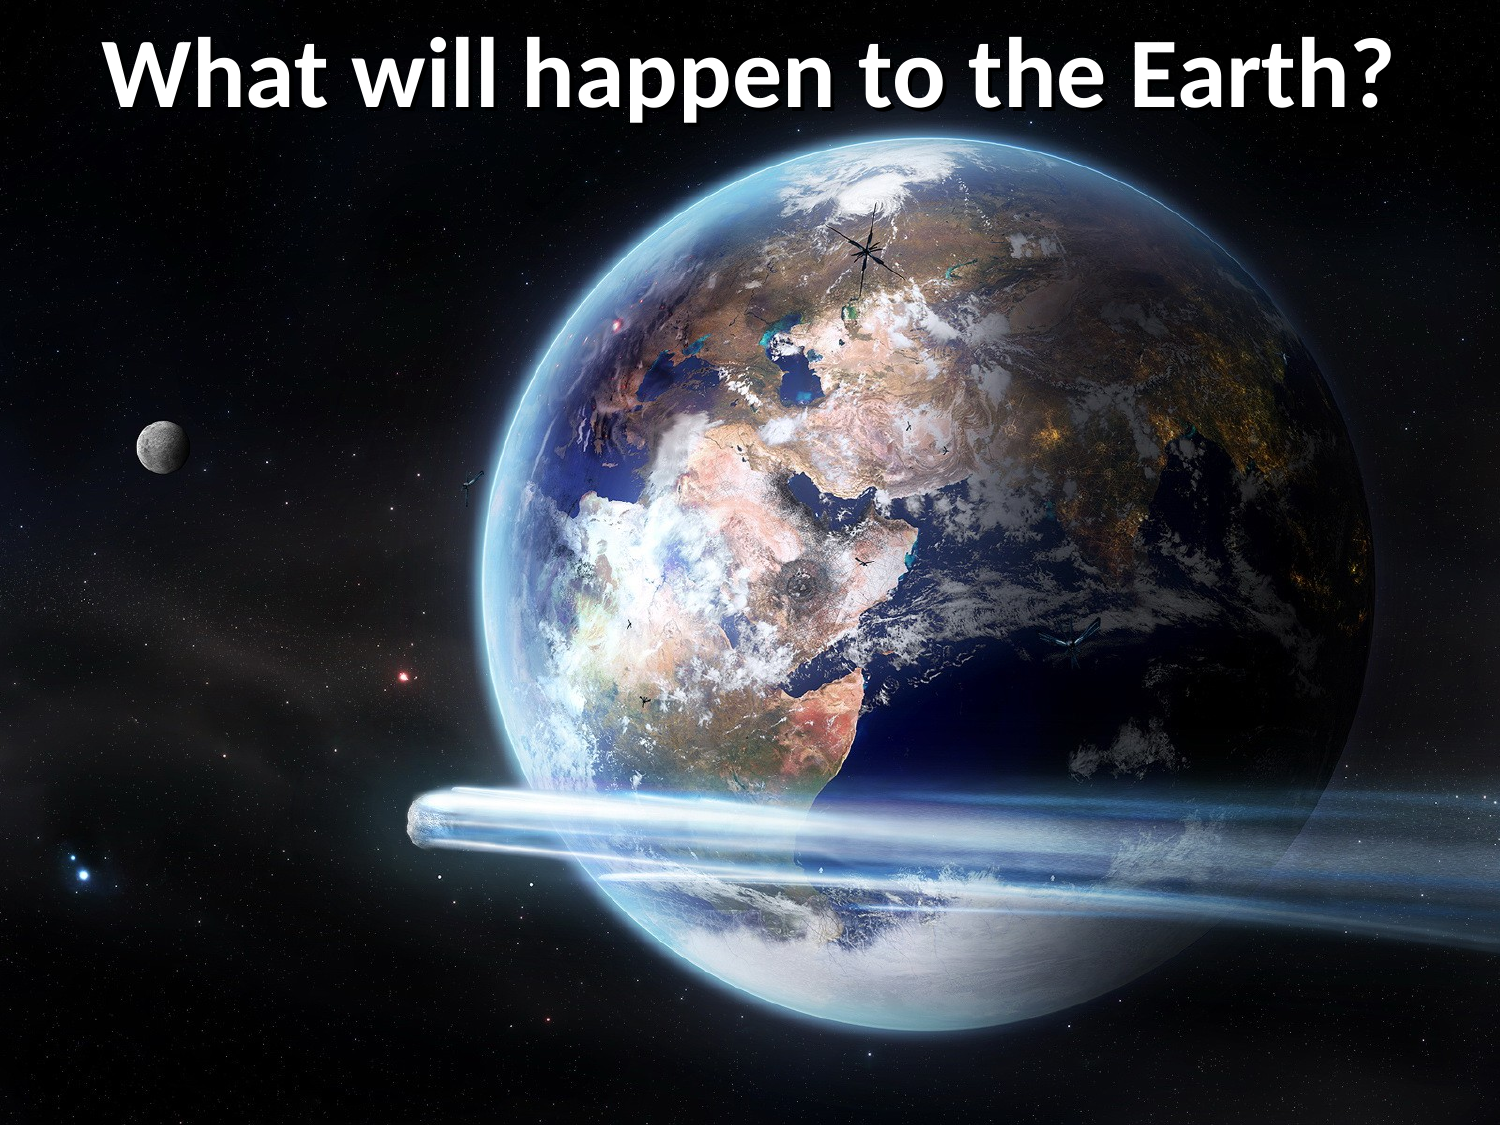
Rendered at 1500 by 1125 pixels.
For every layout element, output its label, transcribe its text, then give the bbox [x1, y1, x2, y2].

picture [0, 135, 1500, 1125]
text_box What will happen to the Earth? [0, 0, 1500, 135]
